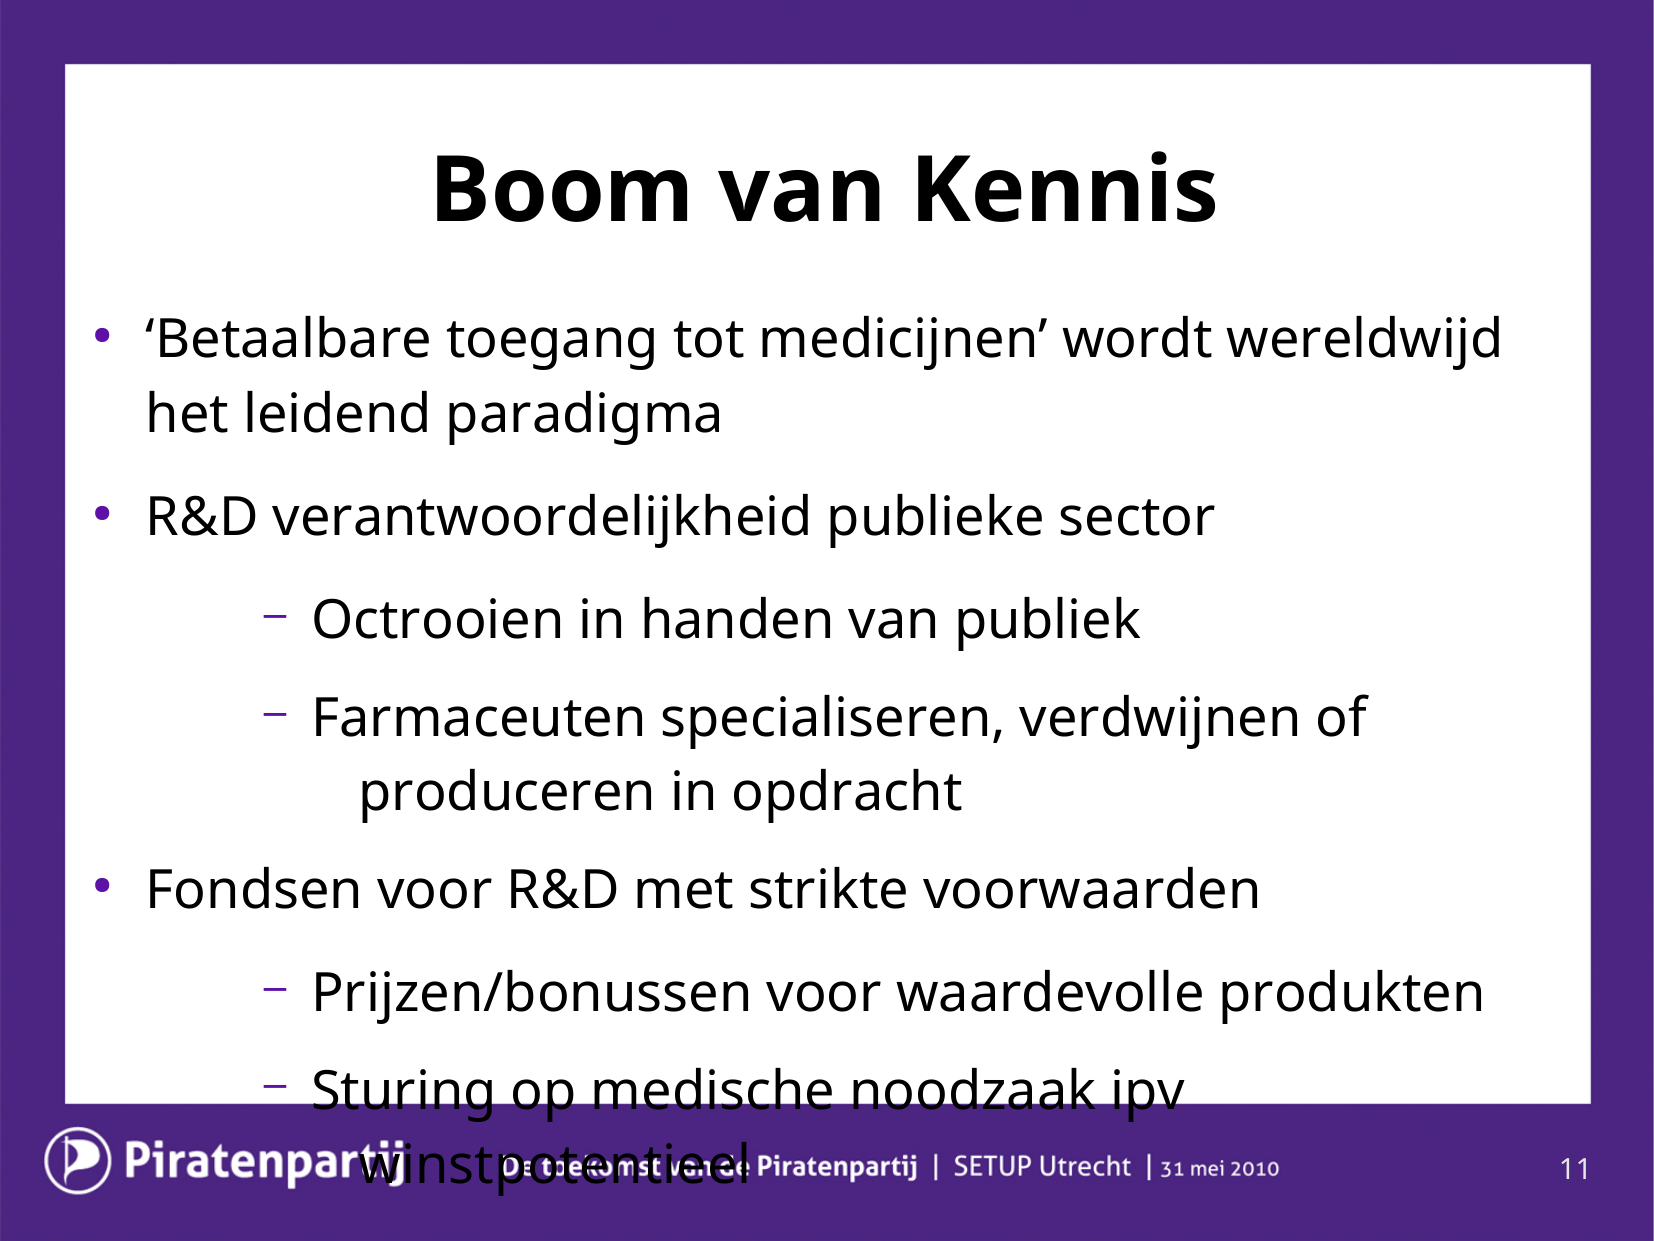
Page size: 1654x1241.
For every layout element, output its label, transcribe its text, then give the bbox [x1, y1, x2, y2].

picture [0, 0, 1654, 1241]
list ‘Betaalbare toegang tot medicijnen’ wordt wereldwijd het leidend paradigma R&D verantwoordelijkheid publieke sector Octrooien in handen van publiek Farmaceuten specialiseren, verdwijnen of produceren in opdracht Fondsen voor R&D met strikte voorwaarden Prijzen/bonussen voor waardevolle produkten Sturing op medische noodzaak ipv winstpotentieel [75, 300, 1576, 1201]
title Boom van Kennis [75, 75, 1576, 297]
